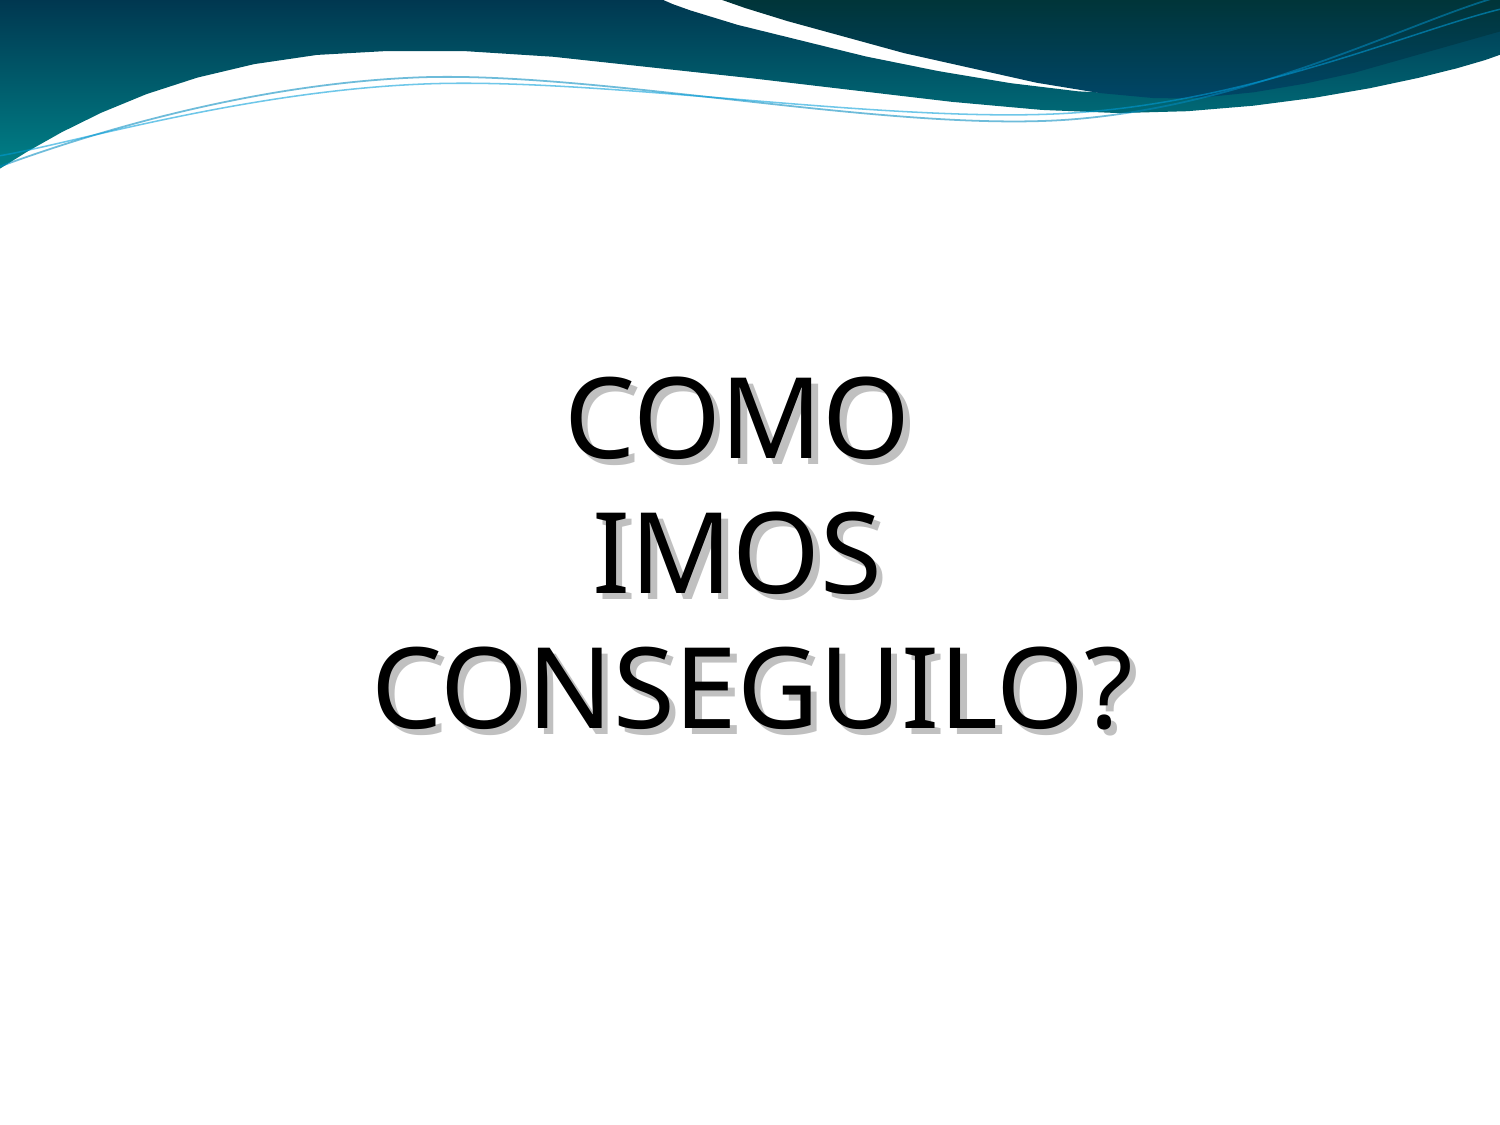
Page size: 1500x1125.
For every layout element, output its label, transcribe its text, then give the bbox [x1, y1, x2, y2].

text_box COMO IMOS CONSEGUILO? [136, 338, 1369, 758]
